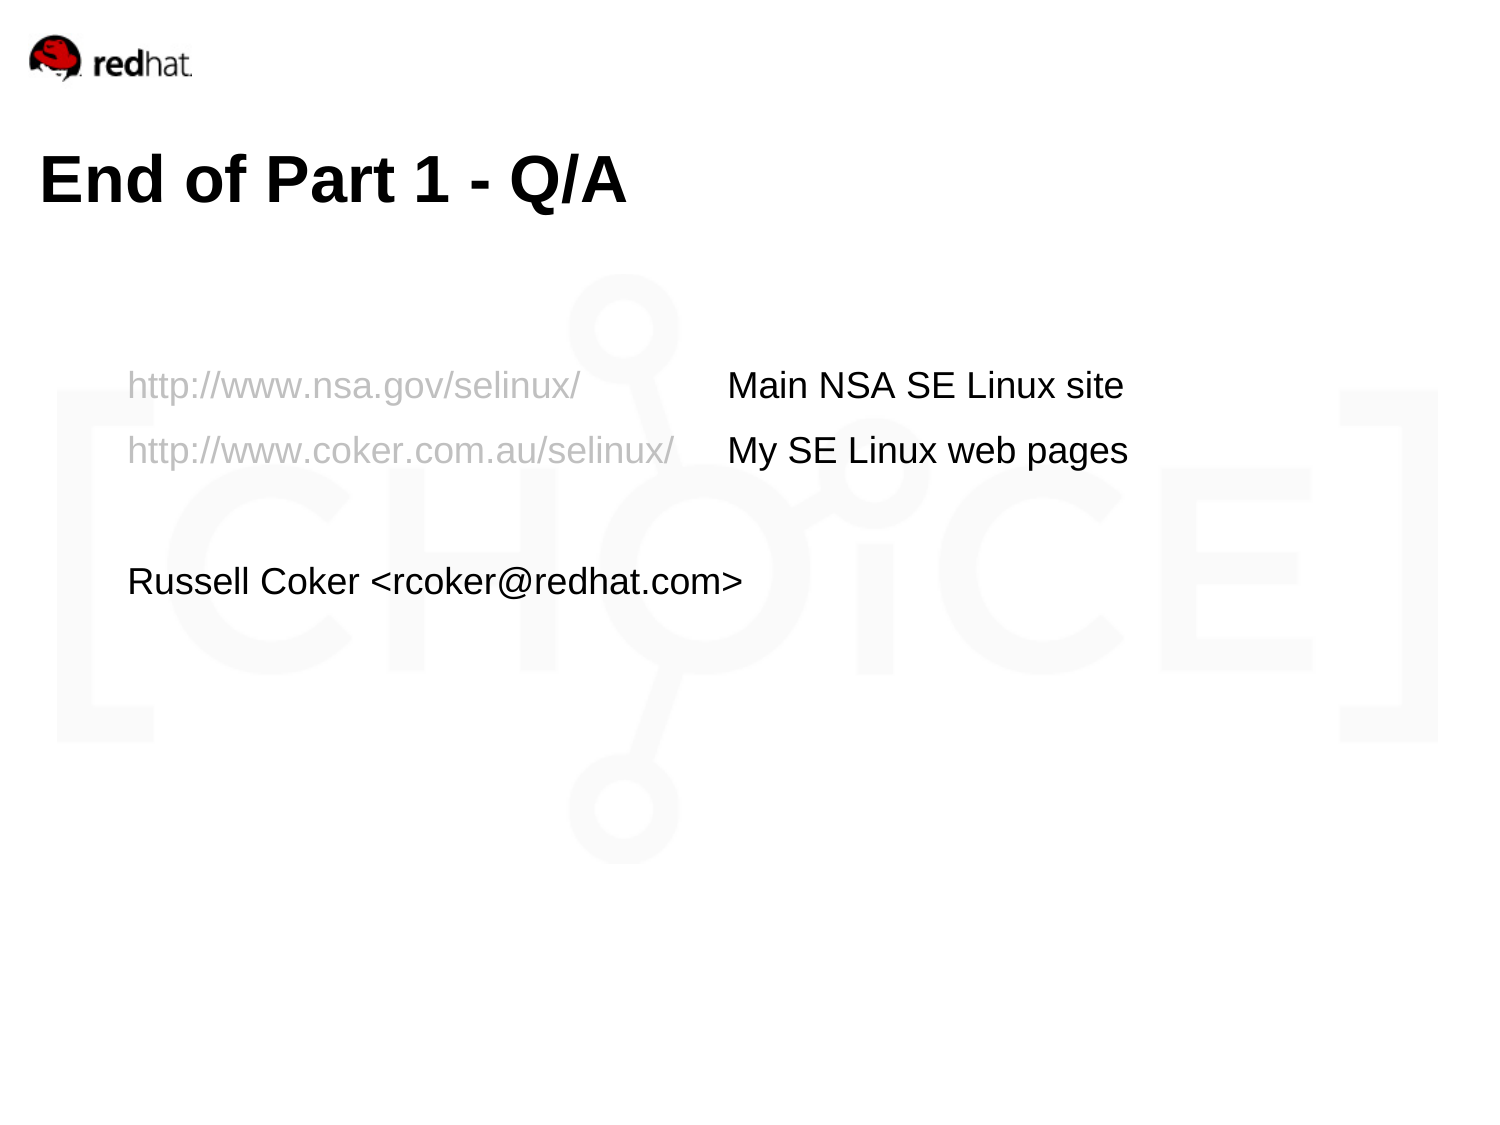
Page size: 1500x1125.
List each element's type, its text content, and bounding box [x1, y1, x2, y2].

list http://www.nsa.gov/selinux/ Main NSA SE Linux site http://www.coker.com.au/selinux/ My SE Linux web pages Russell Coker <rcoker@redhat.com> [112, 291, 1389, 932]
picture [57, 274, 1438, 864]
picture [28, 33, 192, 82]
title End of Part 1 - Q/A [25, 82, 1378, 225]
